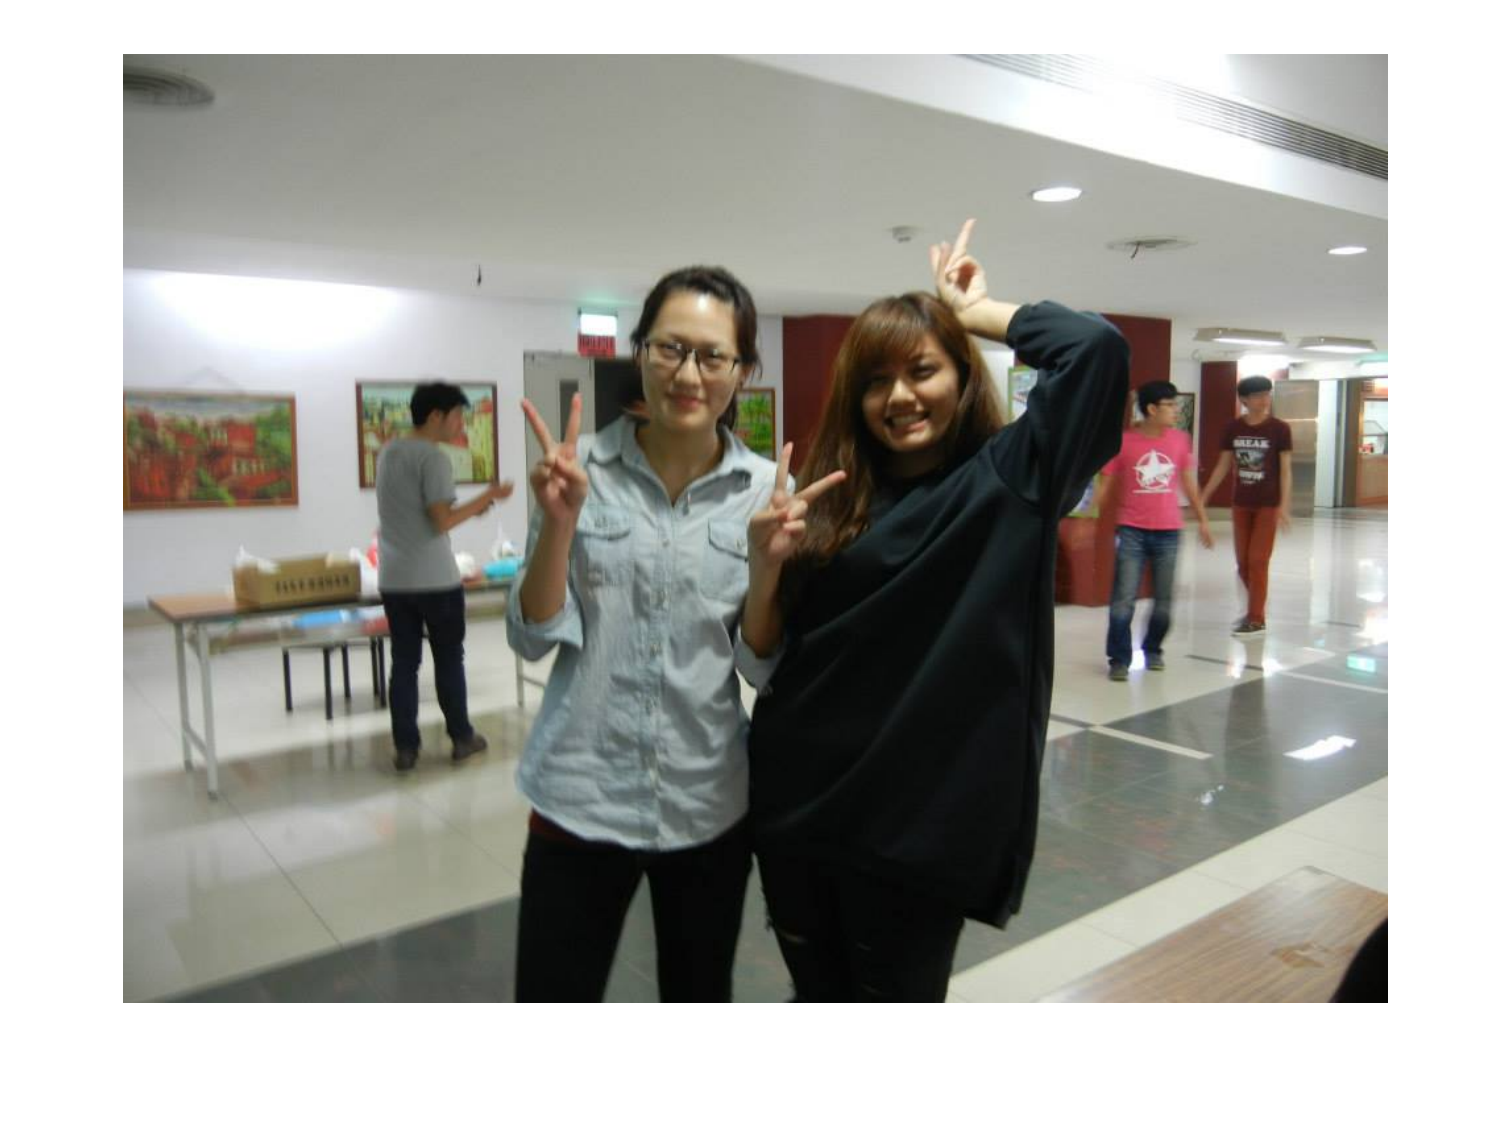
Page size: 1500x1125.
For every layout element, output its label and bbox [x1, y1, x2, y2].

title [75, 45, 1425, 233]
picture [123, 54, 1388, 1003]
